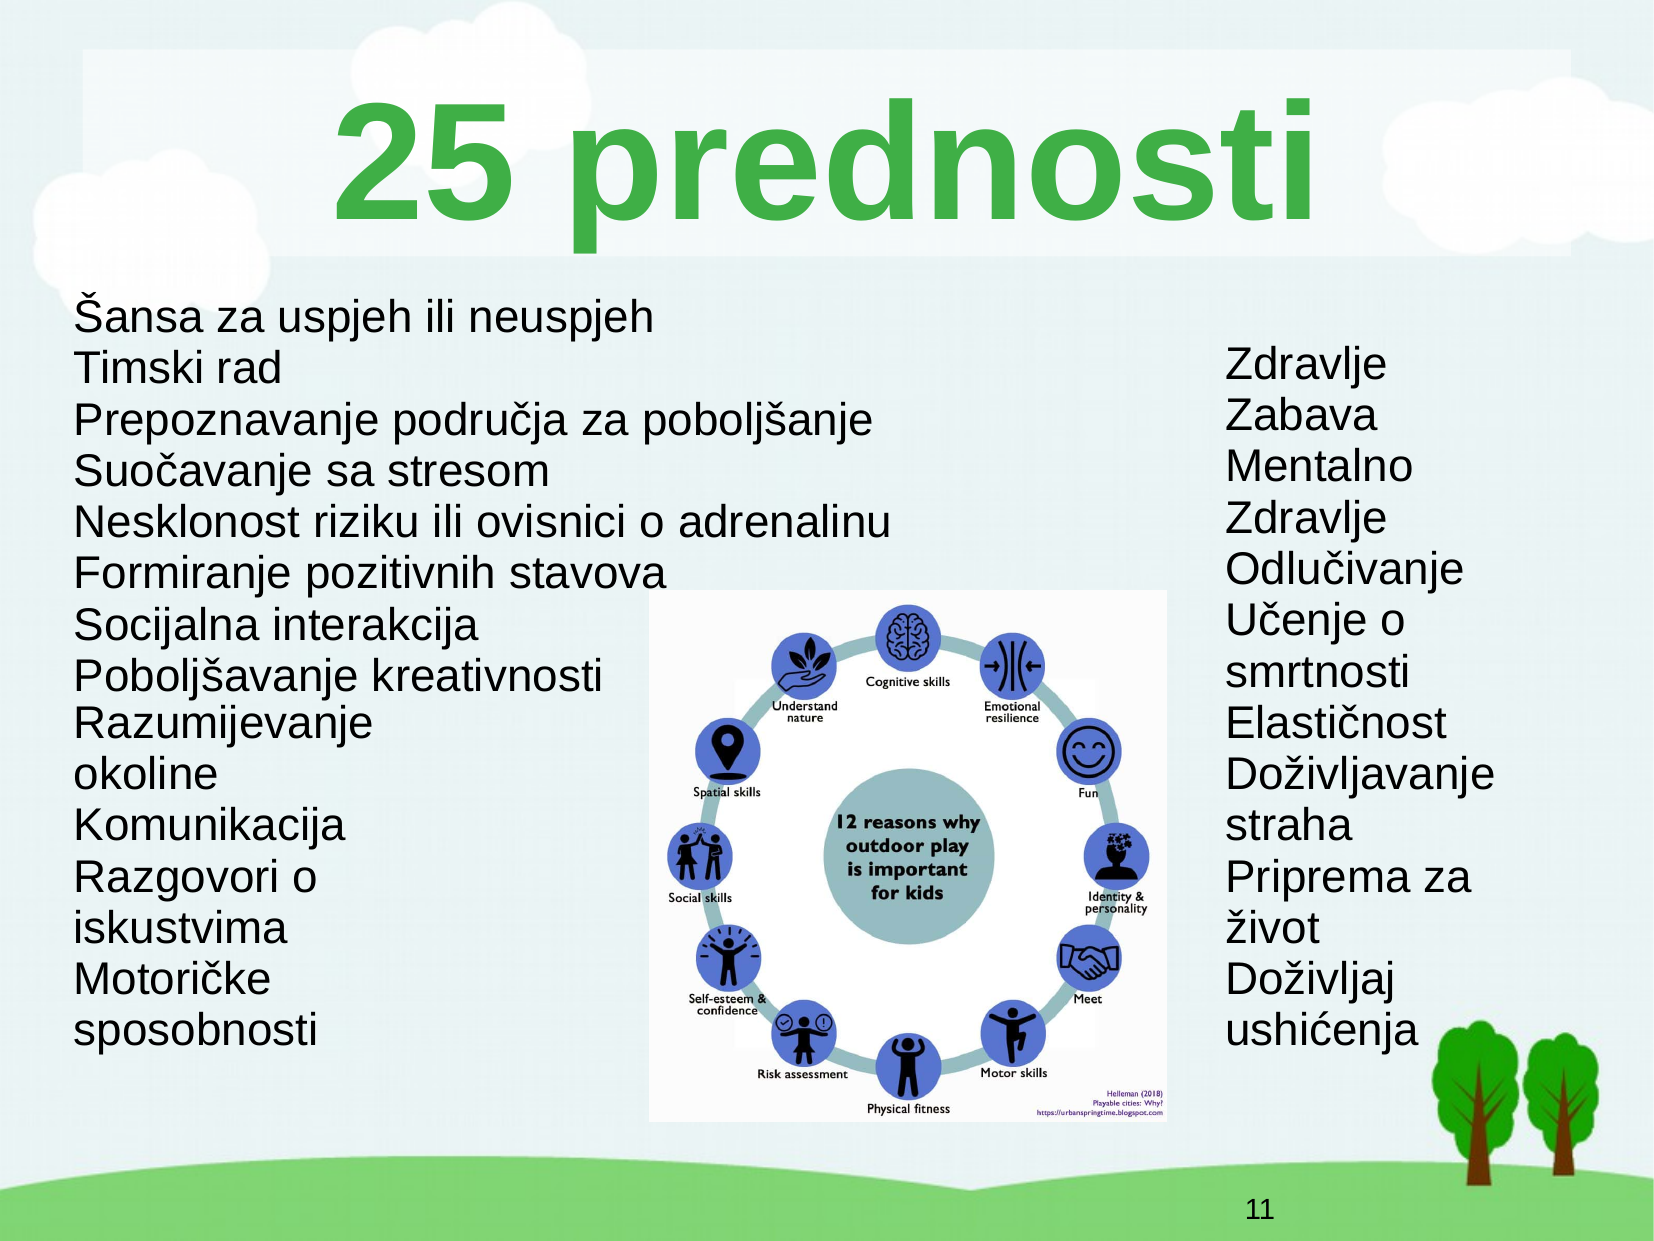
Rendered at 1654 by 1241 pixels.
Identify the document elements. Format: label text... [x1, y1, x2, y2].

text_box Zdravlje Zabava Mentalno Zdravlje Odlučivanje Učenje o smrtnosti Elastičnost Doživljavanje straha Priprema za život Doživljaj ushićenja [1210, 330, 1575, 1063]
text_box Razumijevanje okoline Komunikacija Razgovori o iskustvima Motoričke sposobnosti [59, 689, 543, 1063]
text_box Šansa za uspjeh ili neuspjeh Timski rad Prepoznavanje područja za poboljšanje Suočavanje sa stresom Nesklonost riziku ili ovisnici o adrenalinu Formiranje pozitivnih stavova Socijalna interakcija Poboljšavanje kreativnosti [59, 283, 957, 709]
picture [649, 590, 1167, 1123]
text_box [1244, 1190, 1630, 1241]
title 25 prednosti [82, 49, 1571, 257]
